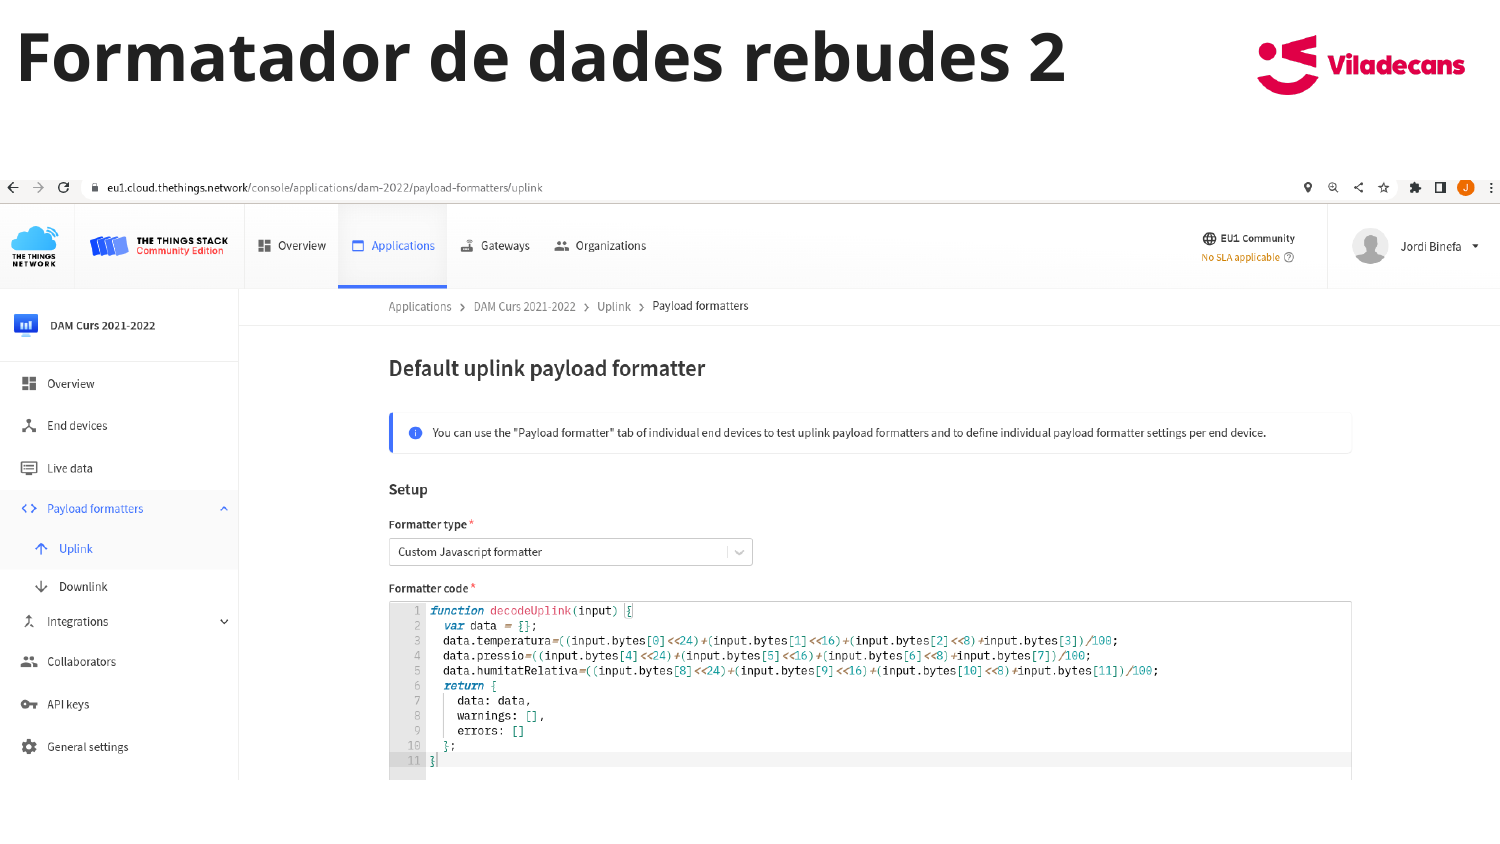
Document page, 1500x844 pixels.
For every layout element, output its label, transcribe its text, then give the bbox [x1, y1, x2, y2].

picture [1453, 35, 1465, 95]
title Formatador de dades rebudes 2 [0, 0, 1453, 132]
picture [0, 180, 1500, 780]
